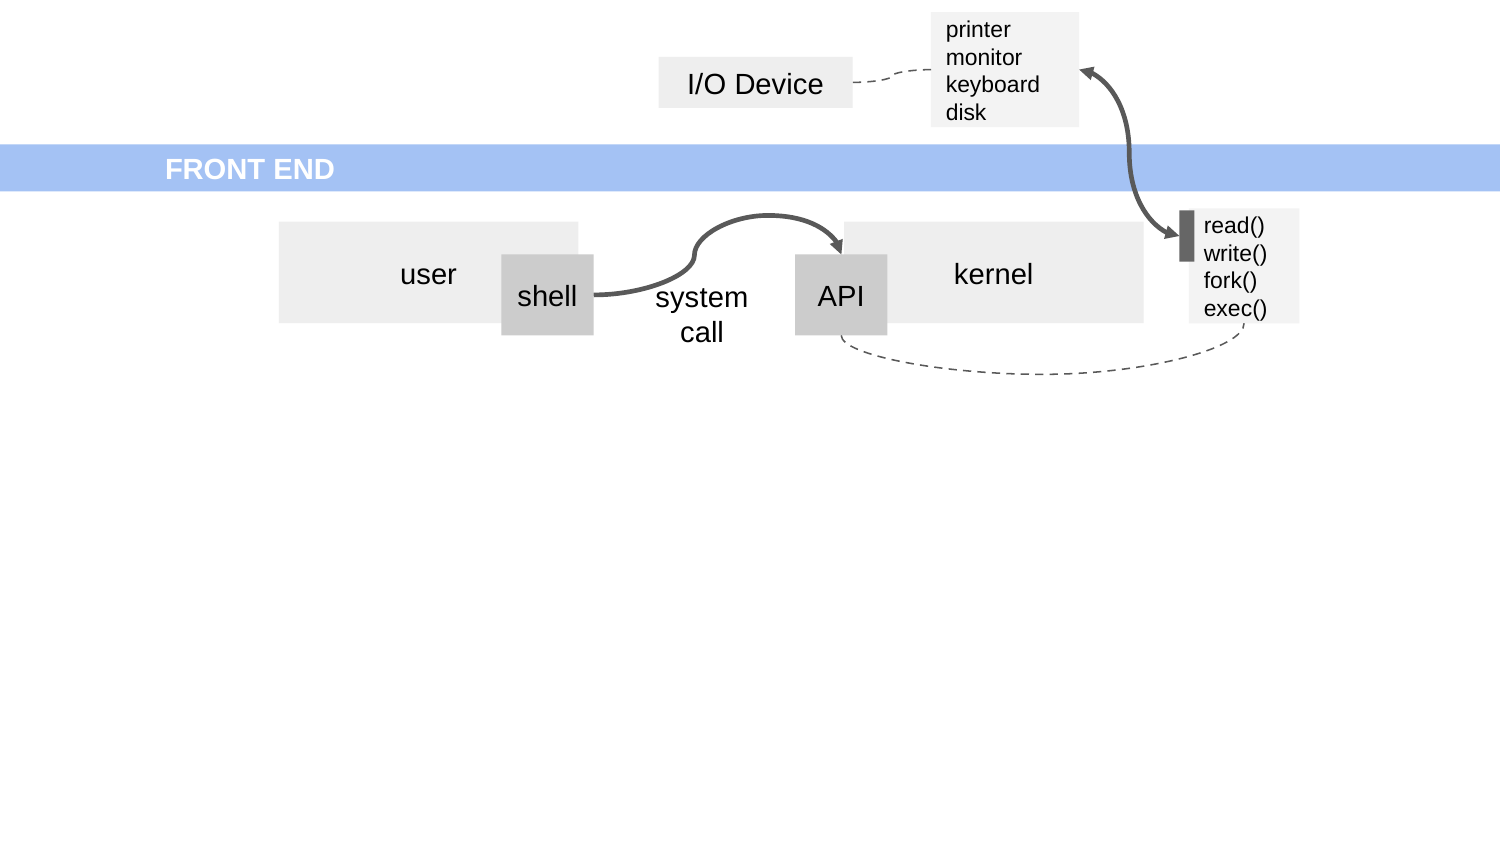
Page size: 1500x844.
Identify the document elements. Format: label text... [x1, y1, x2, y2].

text_box read() write() fork() exec() [1188, 208, 1300, 324]
text_box user [278, 221, 579, 324]
text_box shell [501, 254, 594, 336]
text_box [1179, 210, 1195, 262]
text_box API [795, 254, 888, 336]
text_box printer monitor keyboard disk [930, 12, 1080, 128]
text_box kernel [844, 221, 1144, 324]
text_box I/O Device [658, 56, 853, 108]
text_box FRONT END [1132, 144, 1500, 192]
text_box system call [634, 273, 770, 355]
text_box FRONT END [0, 144, 1132, 192]
